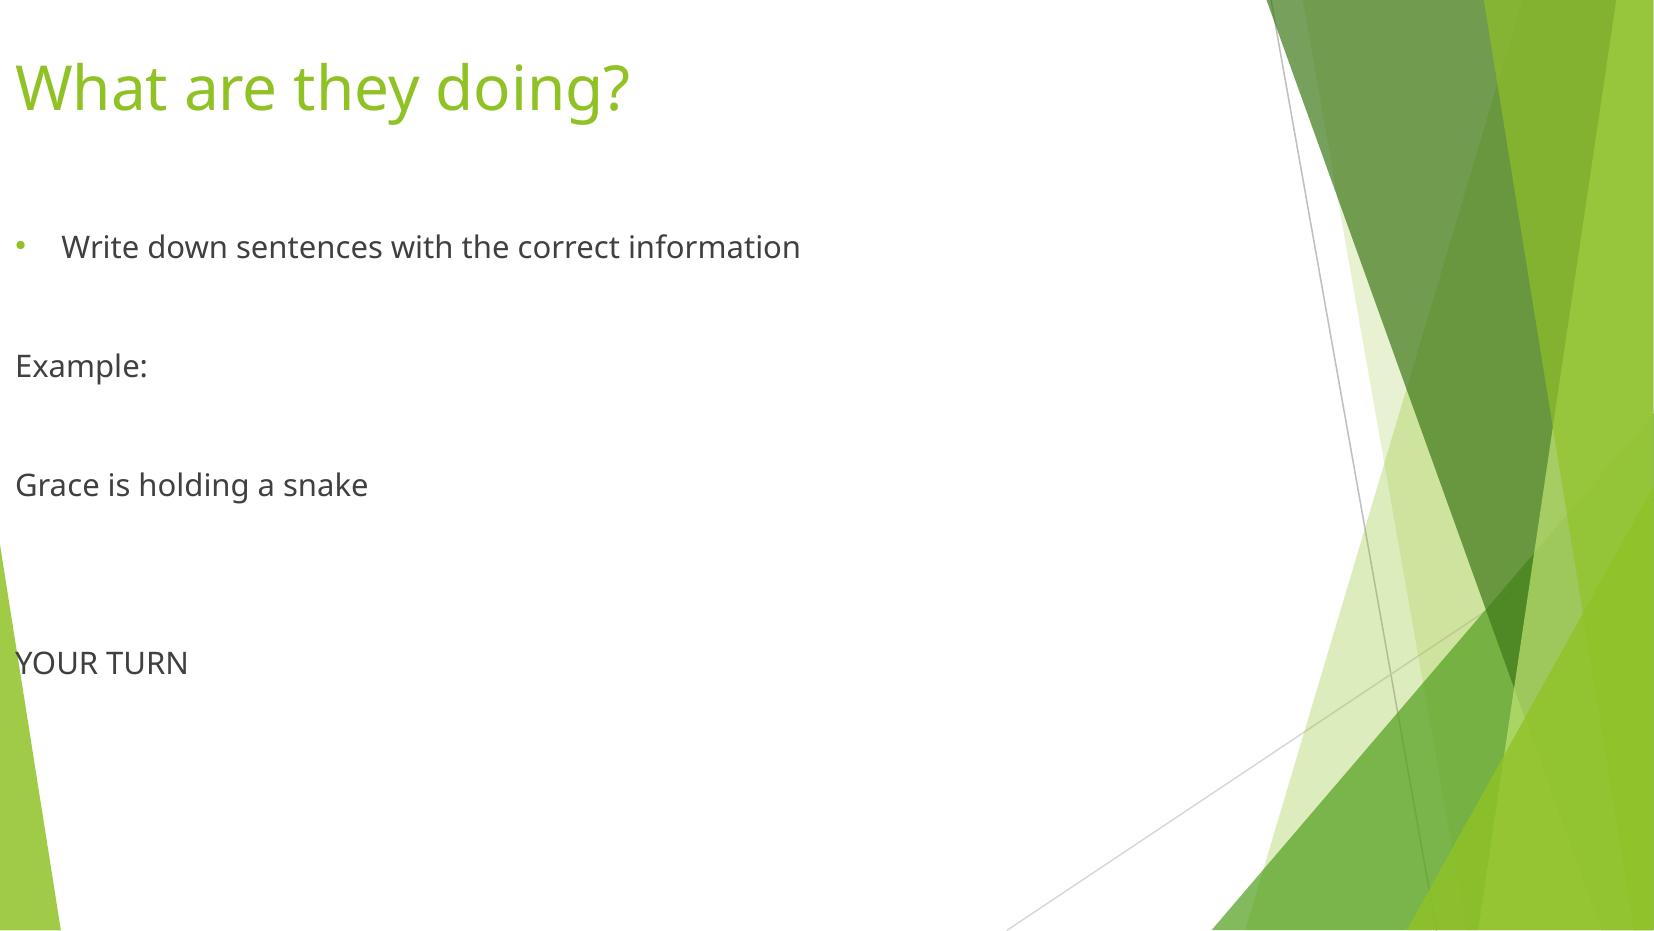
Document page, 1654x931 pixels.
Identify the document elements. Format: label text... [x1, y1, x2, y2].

list Write down sentences with the correct information Example: Grace is holding a snake YOUR TURN [0, 217, 1489, 758]
title What are they doing? [0, 36, 1489, 193]
